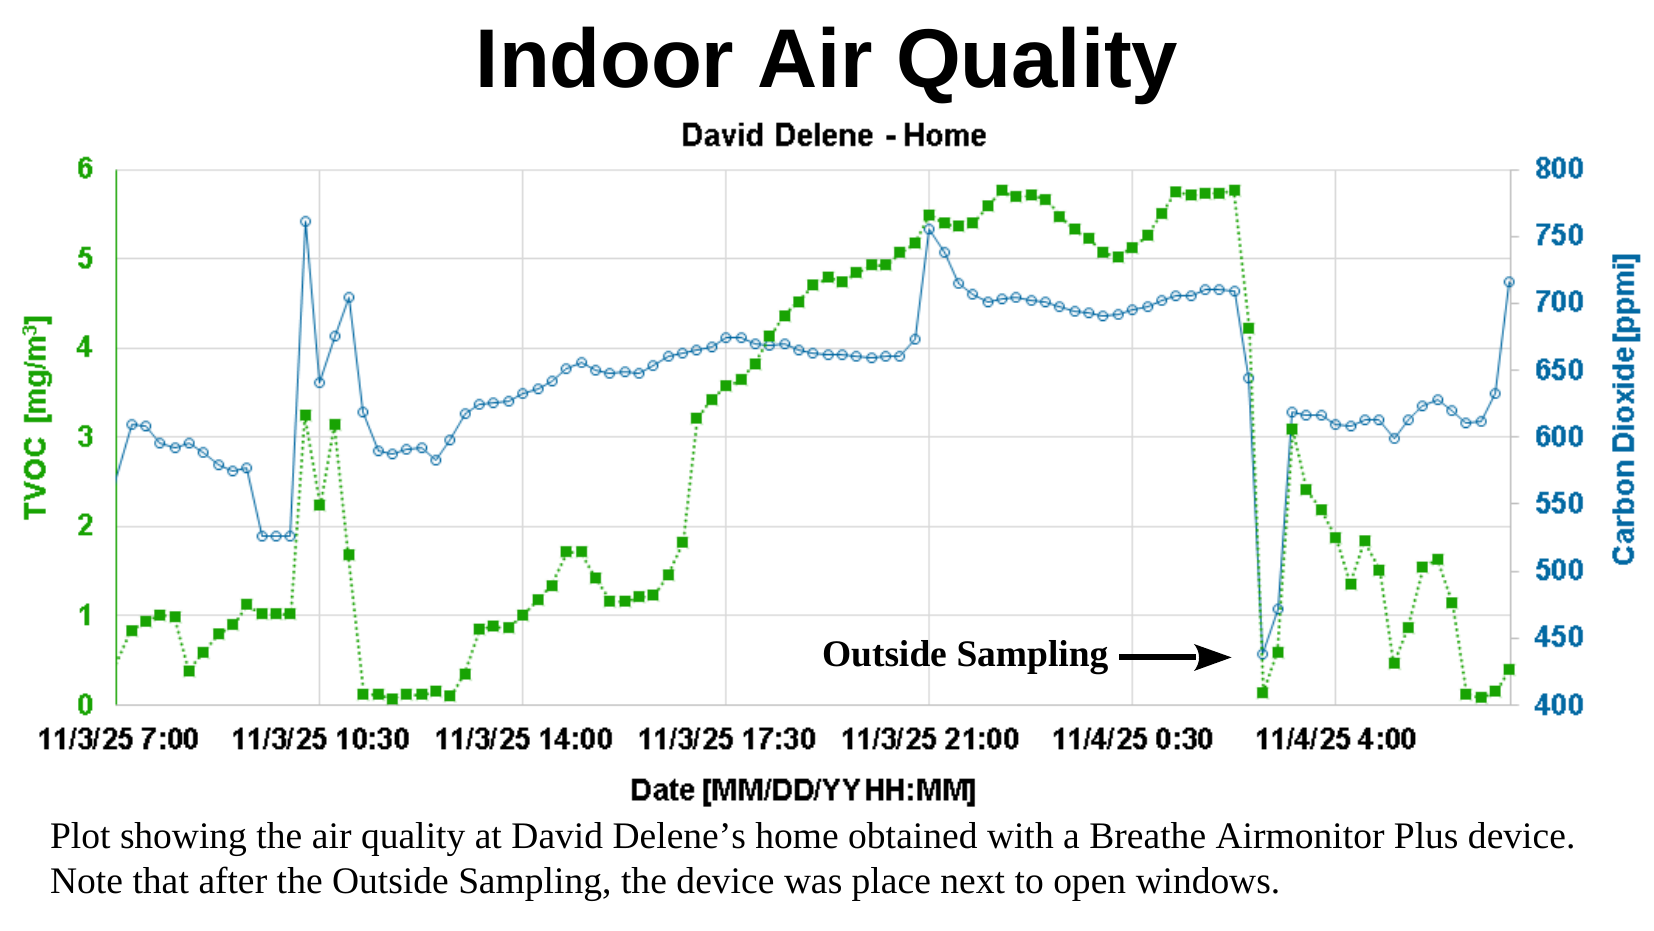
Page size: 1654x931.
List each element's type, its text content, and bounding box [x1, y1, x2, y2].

picture [1, 106, 1654, 825]
text_box Plot showing the air quality at David Delene’s home obtained with a Breathe Airmonitor Plus device. Note that after the Outside Sampling, the device was place next to open windows. [35, 803, 1611, 916]
text_box Indoor Air Quality [4, 0, 1651, 112]
text_box Outside Sampling [807, 621, 1148, 682]
